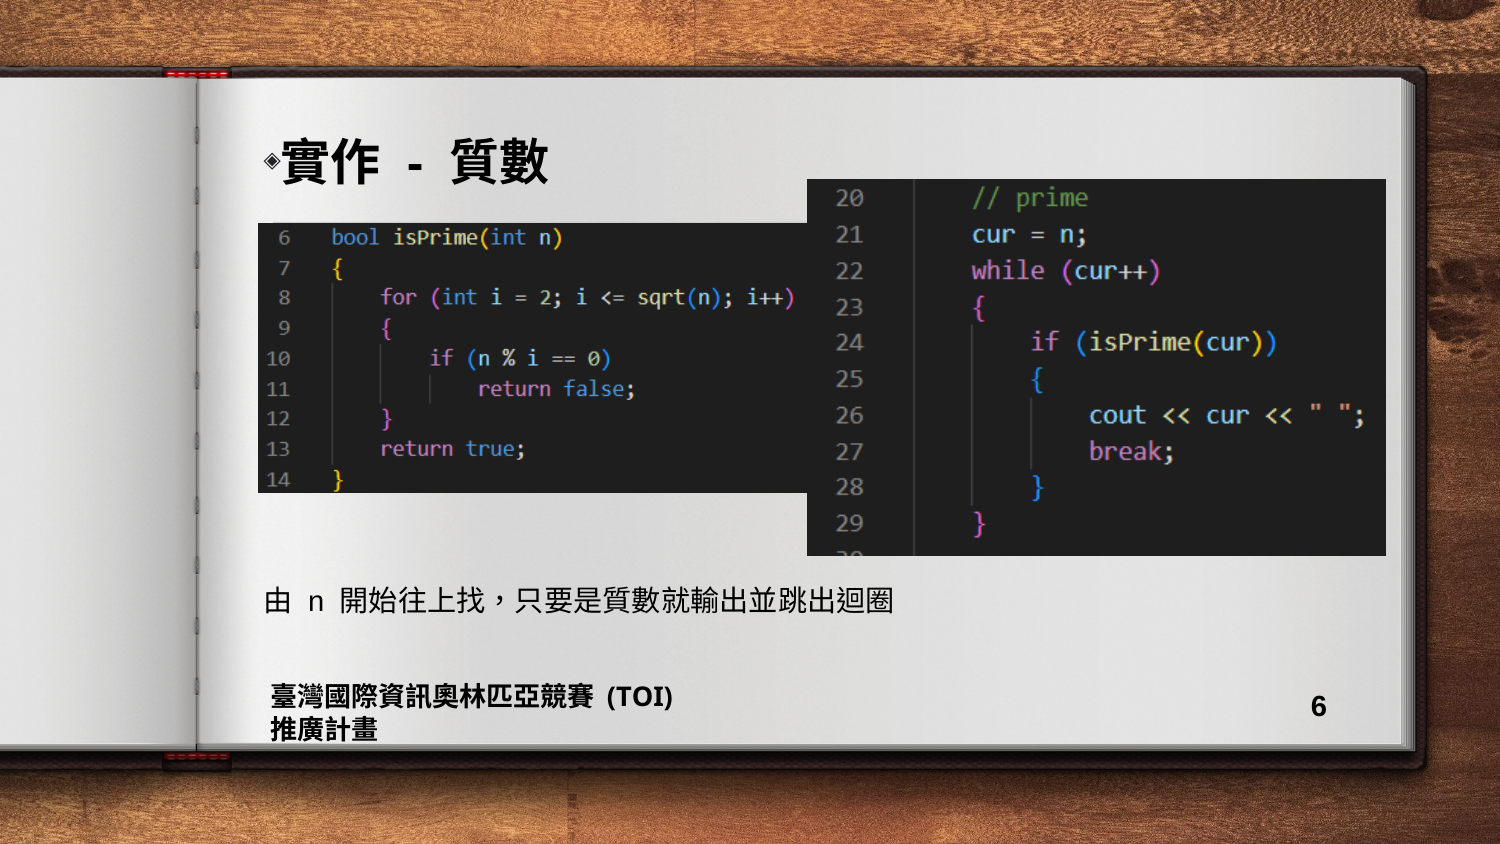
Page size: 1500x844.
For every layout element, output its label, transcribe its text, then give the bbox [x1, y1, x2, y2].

text_box 6 [1295, 672, 1386, 737]
text_box 實作 - 質數 [248, 115, 1190, 205]
picture [258, 179, 1386, 556]
text_box 由 n 開始往上找，只要是質數就輸出並跳出迴圈 [248, 574, 901, 626]
